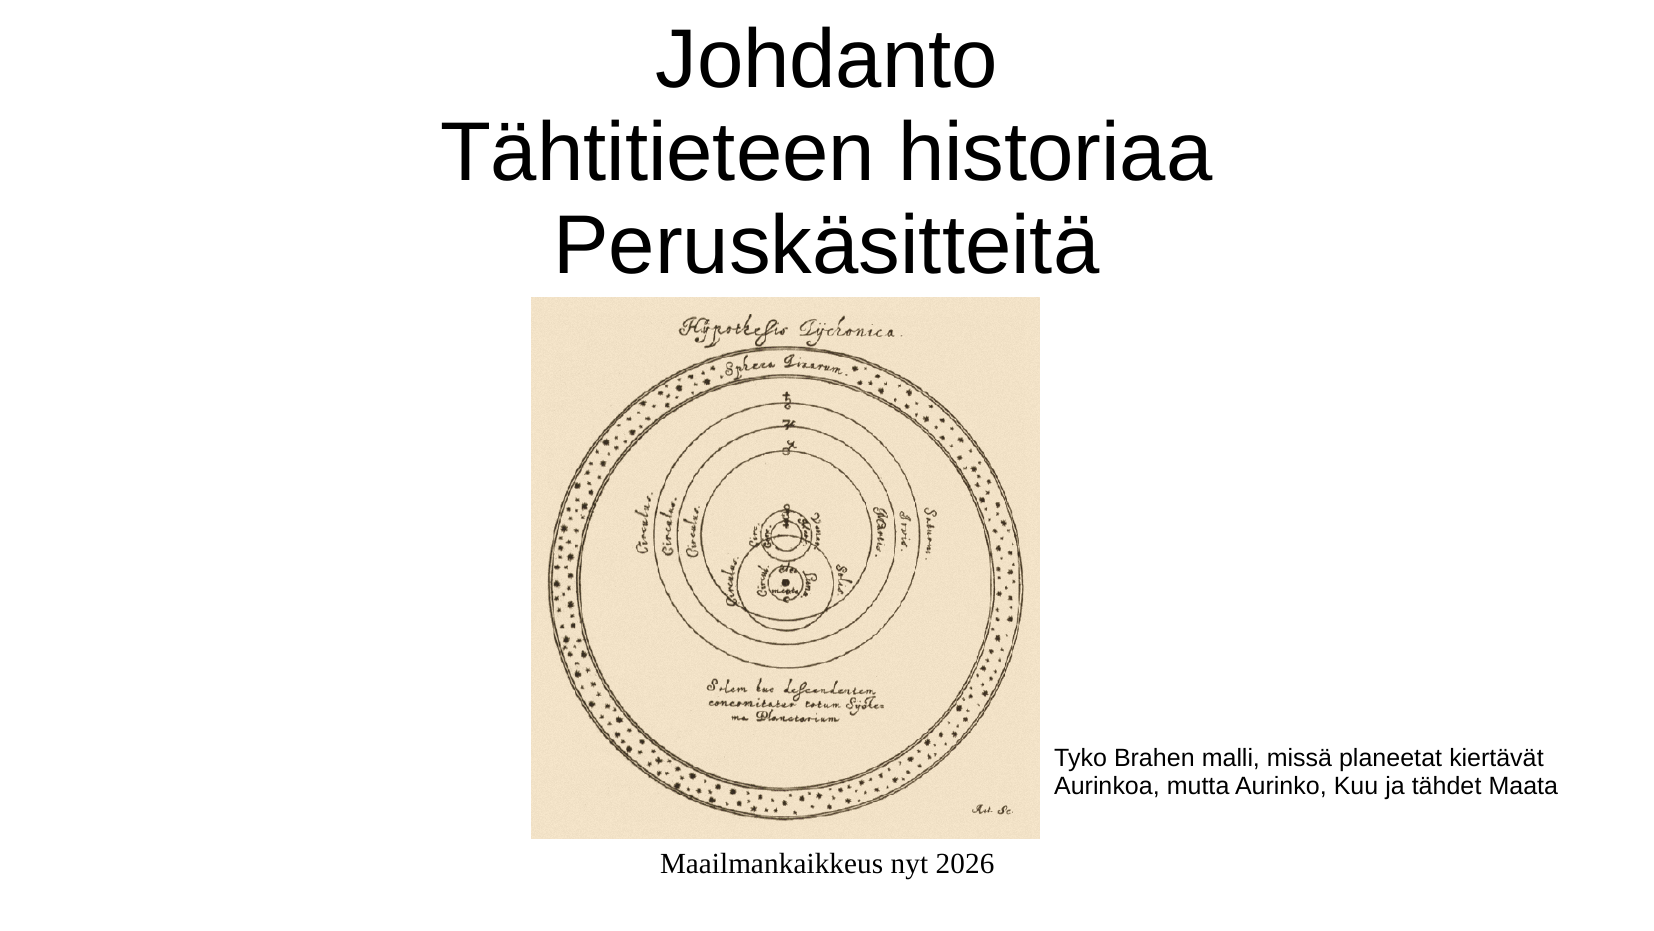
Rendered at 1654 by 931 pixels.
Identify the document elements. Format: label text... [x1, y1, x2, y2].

title Johdanto Tähtitieteen historiaa Peruskäsitteitä [82, 11, 1571, 291]
text_box Tyko Brahen malli, missä planeetat kiertävät Aurinkoa, mutta Aurinko, Kuu ja tähdet Maata [1040, 736, 1595, 827]
picture [531, 297, 1040, 839]
